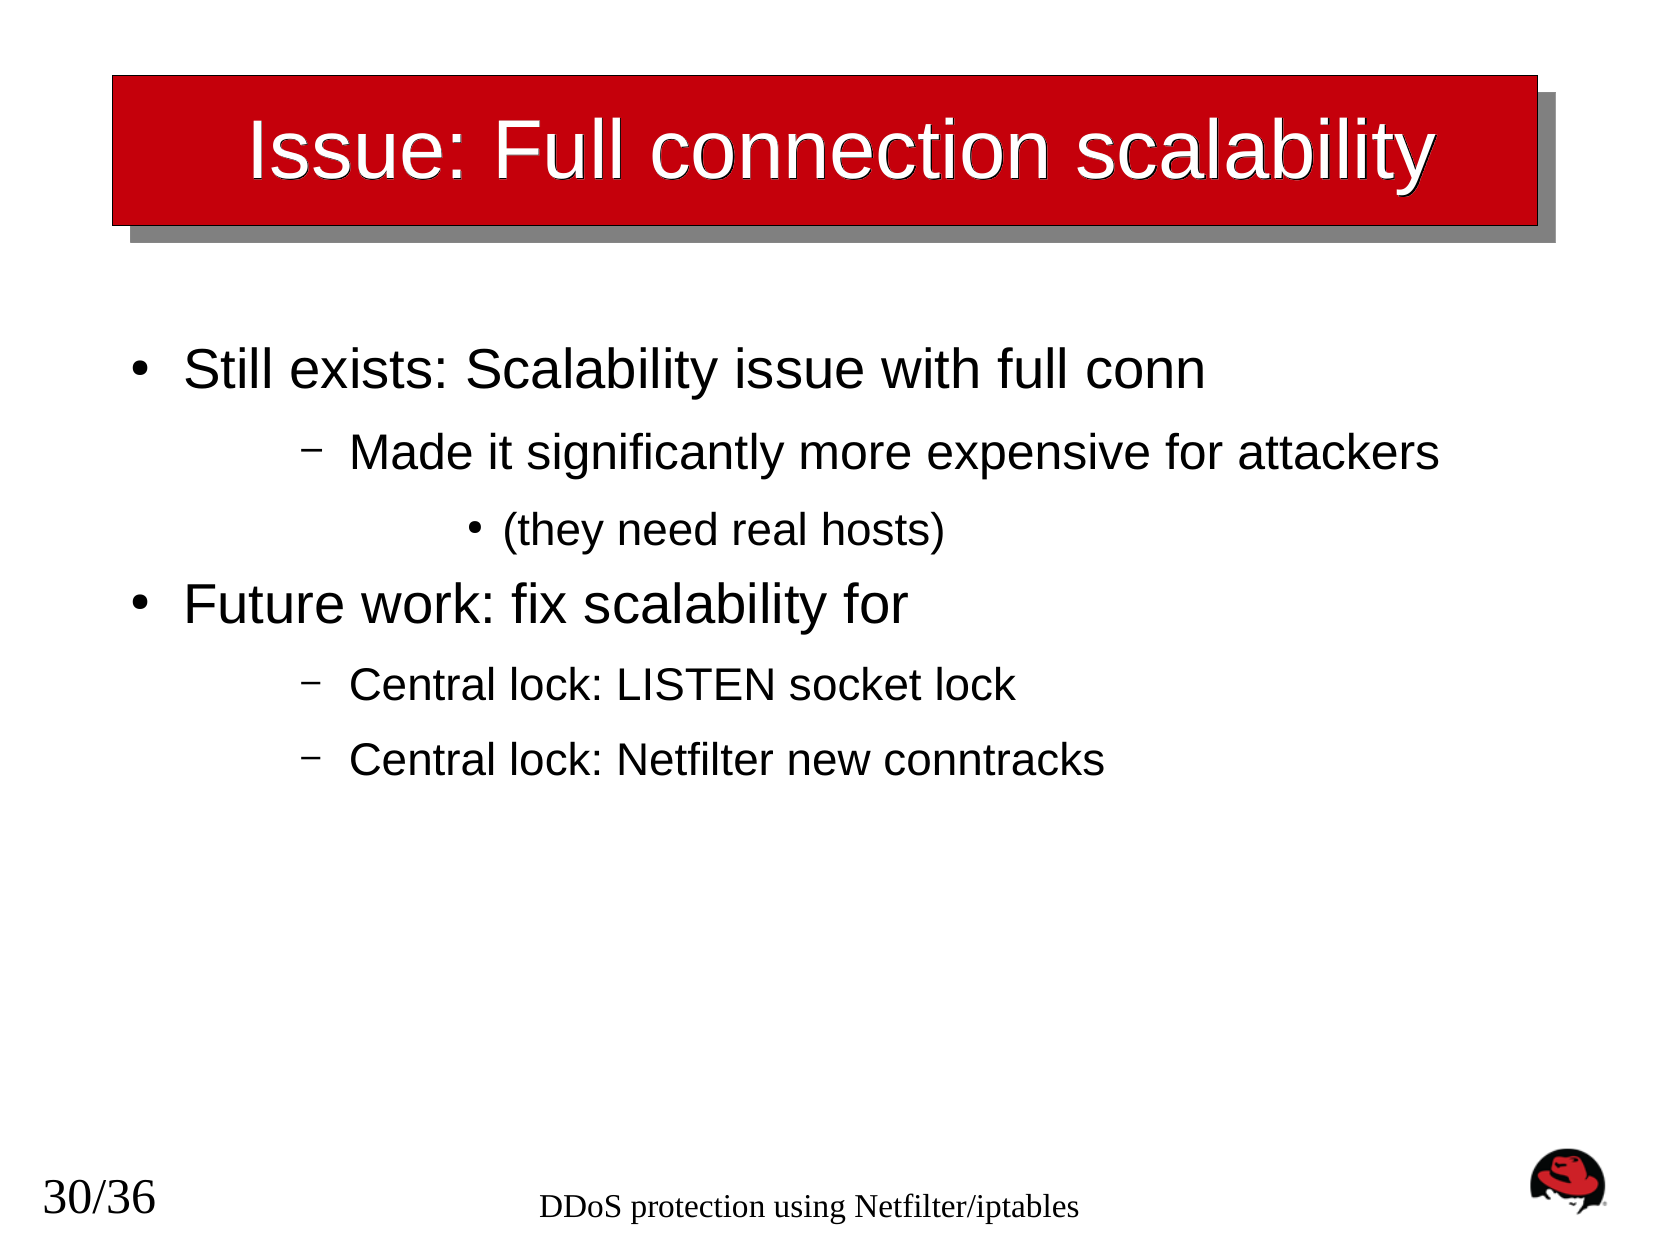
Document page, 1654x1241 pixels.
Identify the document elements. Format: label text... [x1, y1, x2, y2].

picture [1529, 1146, 1613, 1224]
title Issue: Full connection scalability [116, 75, 1538, 226]
list Still exists: Scalability issue with full conn Made it significantly more expensive for attackers (they need real hosts) Future work: fix scalability for Central lock: LISTEN socket lock Central lock: Netfilter new conntracks [112, 337, 1538, 1126]
